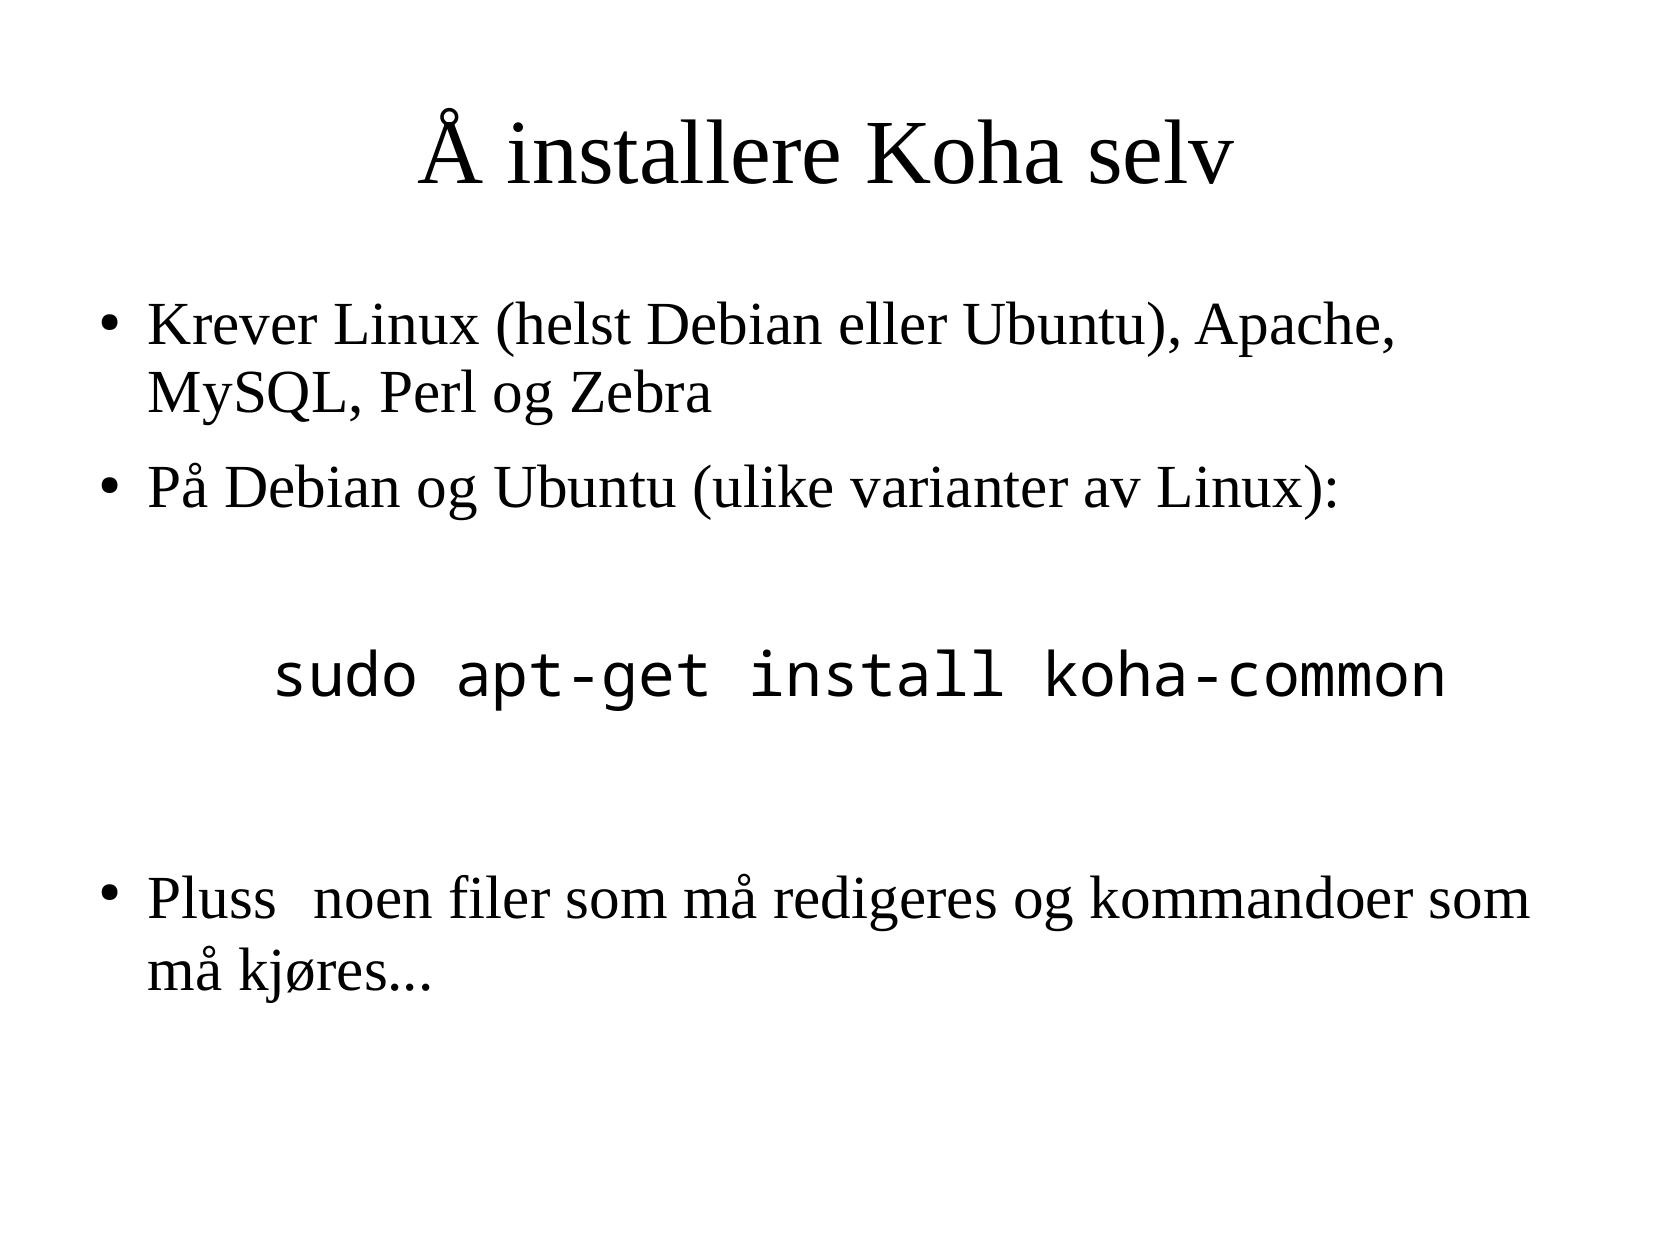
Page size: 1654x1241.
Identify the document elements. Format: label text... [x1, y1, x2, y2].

title Å installere Koha selv [82, 49, 1571, 257]
list Krever Linux (helst Debian eller Ubuntu), Apache, MySQL, Perl og Zebra På Debian og Ubuntu (ulike varianter av Linux): sudo apt-get install koha-common Pluss noen filer som må redigeres og kommandoer som må kjøres... [82, 290, 1571, 1010]
